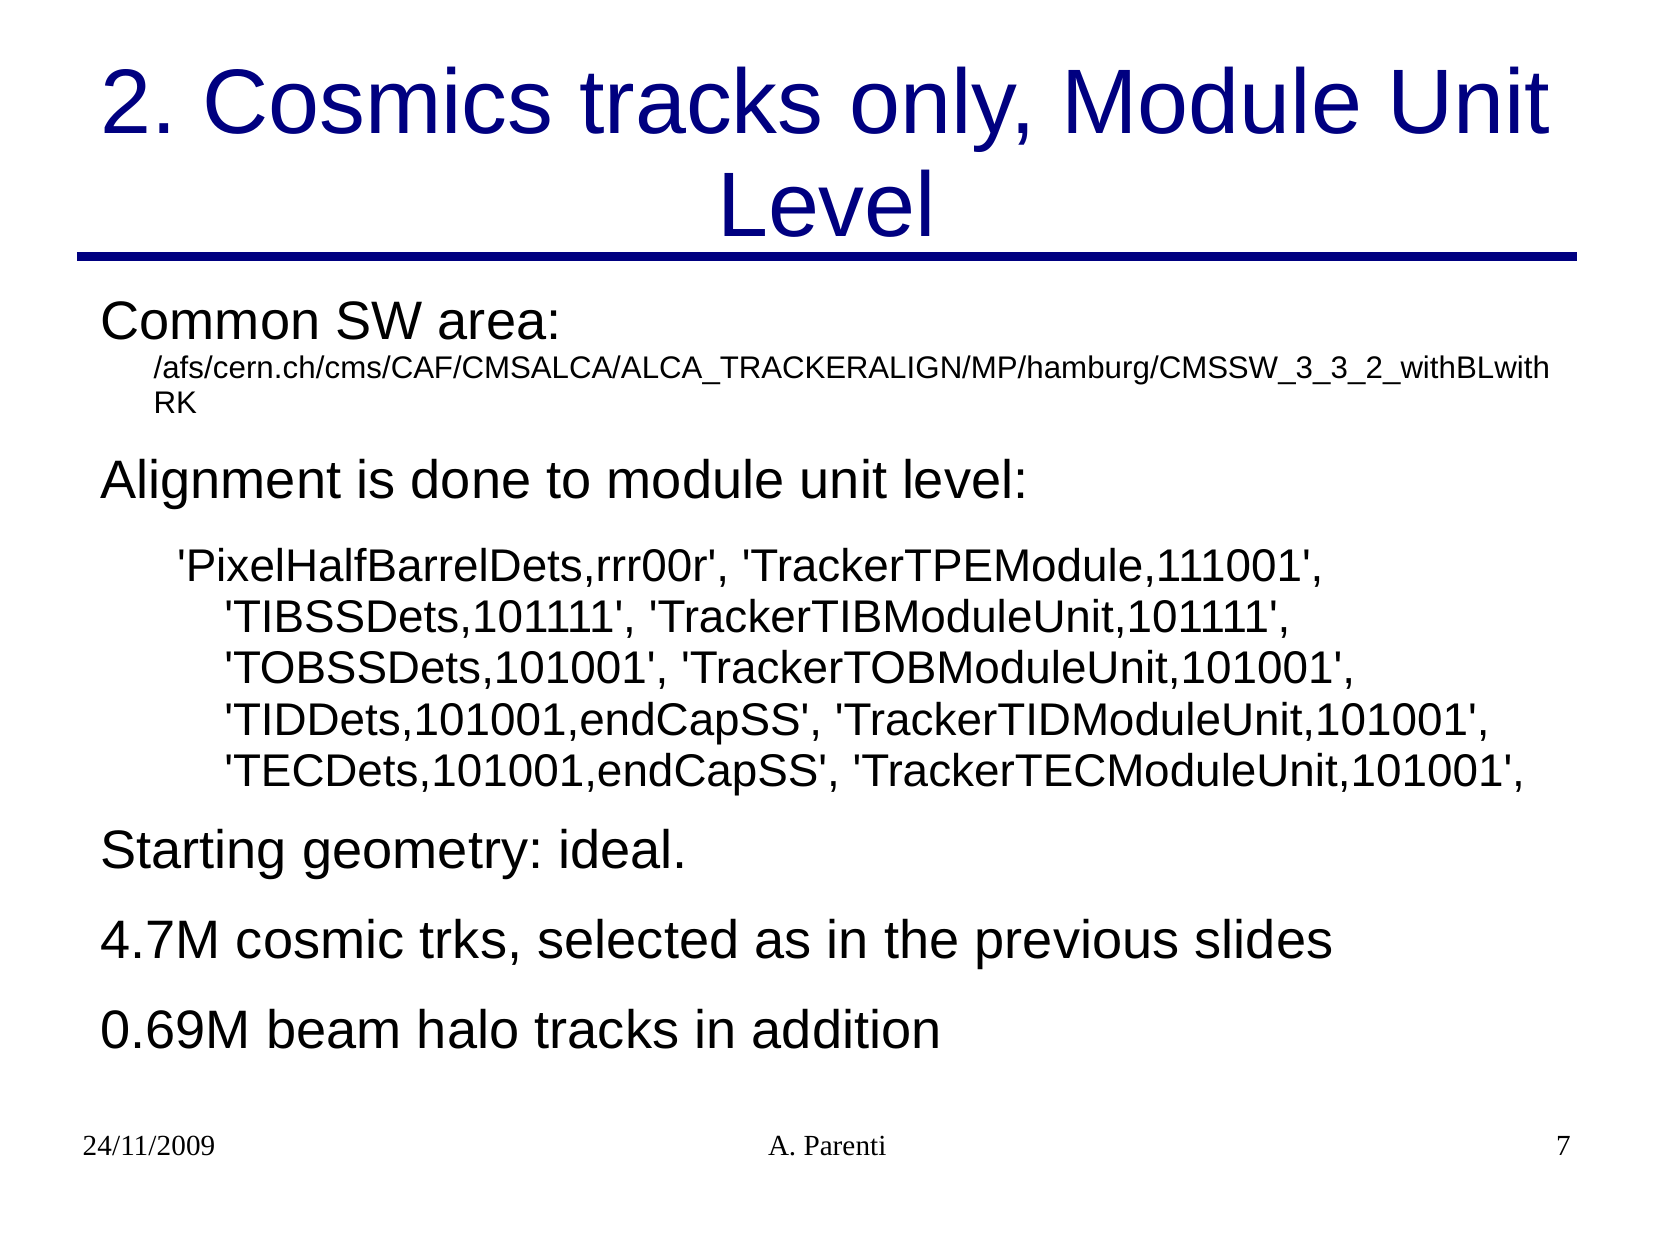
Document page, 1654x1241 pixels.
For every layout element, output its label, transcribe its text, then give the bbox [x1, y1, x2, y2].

list Common SW area: /afs/cern.ch/cms/CAF/CMSALCA/ALCA_TRACKERALIGN/MP/hamburg/CMSSW_3_3_2_withBLwithRK Alignment is done to module unit level: 'PixelHalfBarrelDets,rrr00r', 'TrackerTPEModule,111001', 'TIBSSDets,101111', 'TrackerTIBModuleUnit,101111', 'TOBSSDets,101001', 'TrackerTOBModuleUnit,101001', 'TIDDets,101001,endCapSS', 'TrackerTIDModuleUnit,101001', 'TECDets,101001,endCapSS', 'TrackerTECModuleUnit,101001', Starting geometry: ideal. 4.7M cosmic trks, selected as in the previous slides 0.69M beam halo tracks in addition [82, 290, 1571, 1094]
title 2. Cosmics tracks only, Module Unit Level [82, 50, 1571, 256]
